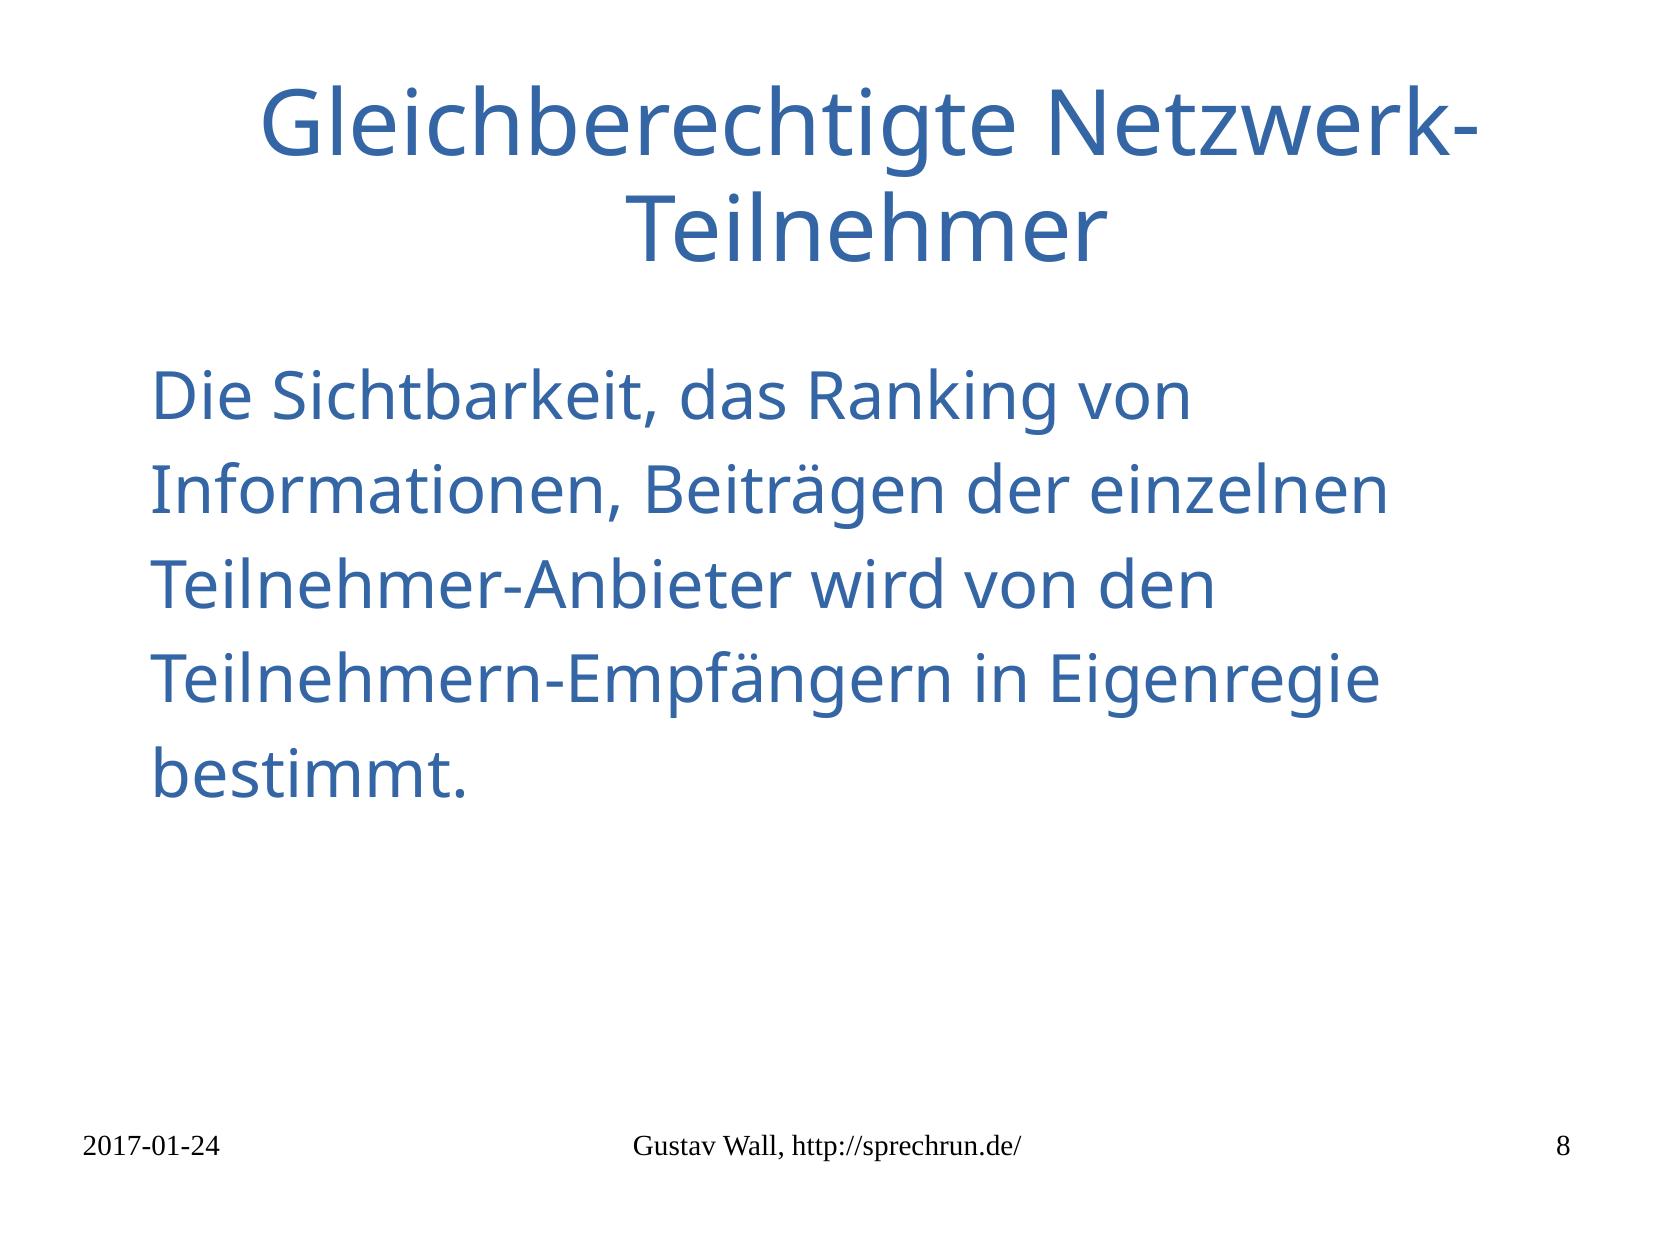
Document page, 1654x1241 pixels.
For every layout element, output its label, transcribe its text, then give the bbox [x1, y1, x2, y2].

list Die Sichtbarkeit, das Ranking von Informationen, Beiträgen der einzelnen Teilnehmer-Anbieter wird von den Teilnehmern-Empfängern in Eigenregie bestimmt. [150, 344, 1568, 817]
title Gleichberechtigte Netzwerk-Teilnehmer [82, 22, 1654, 343]
